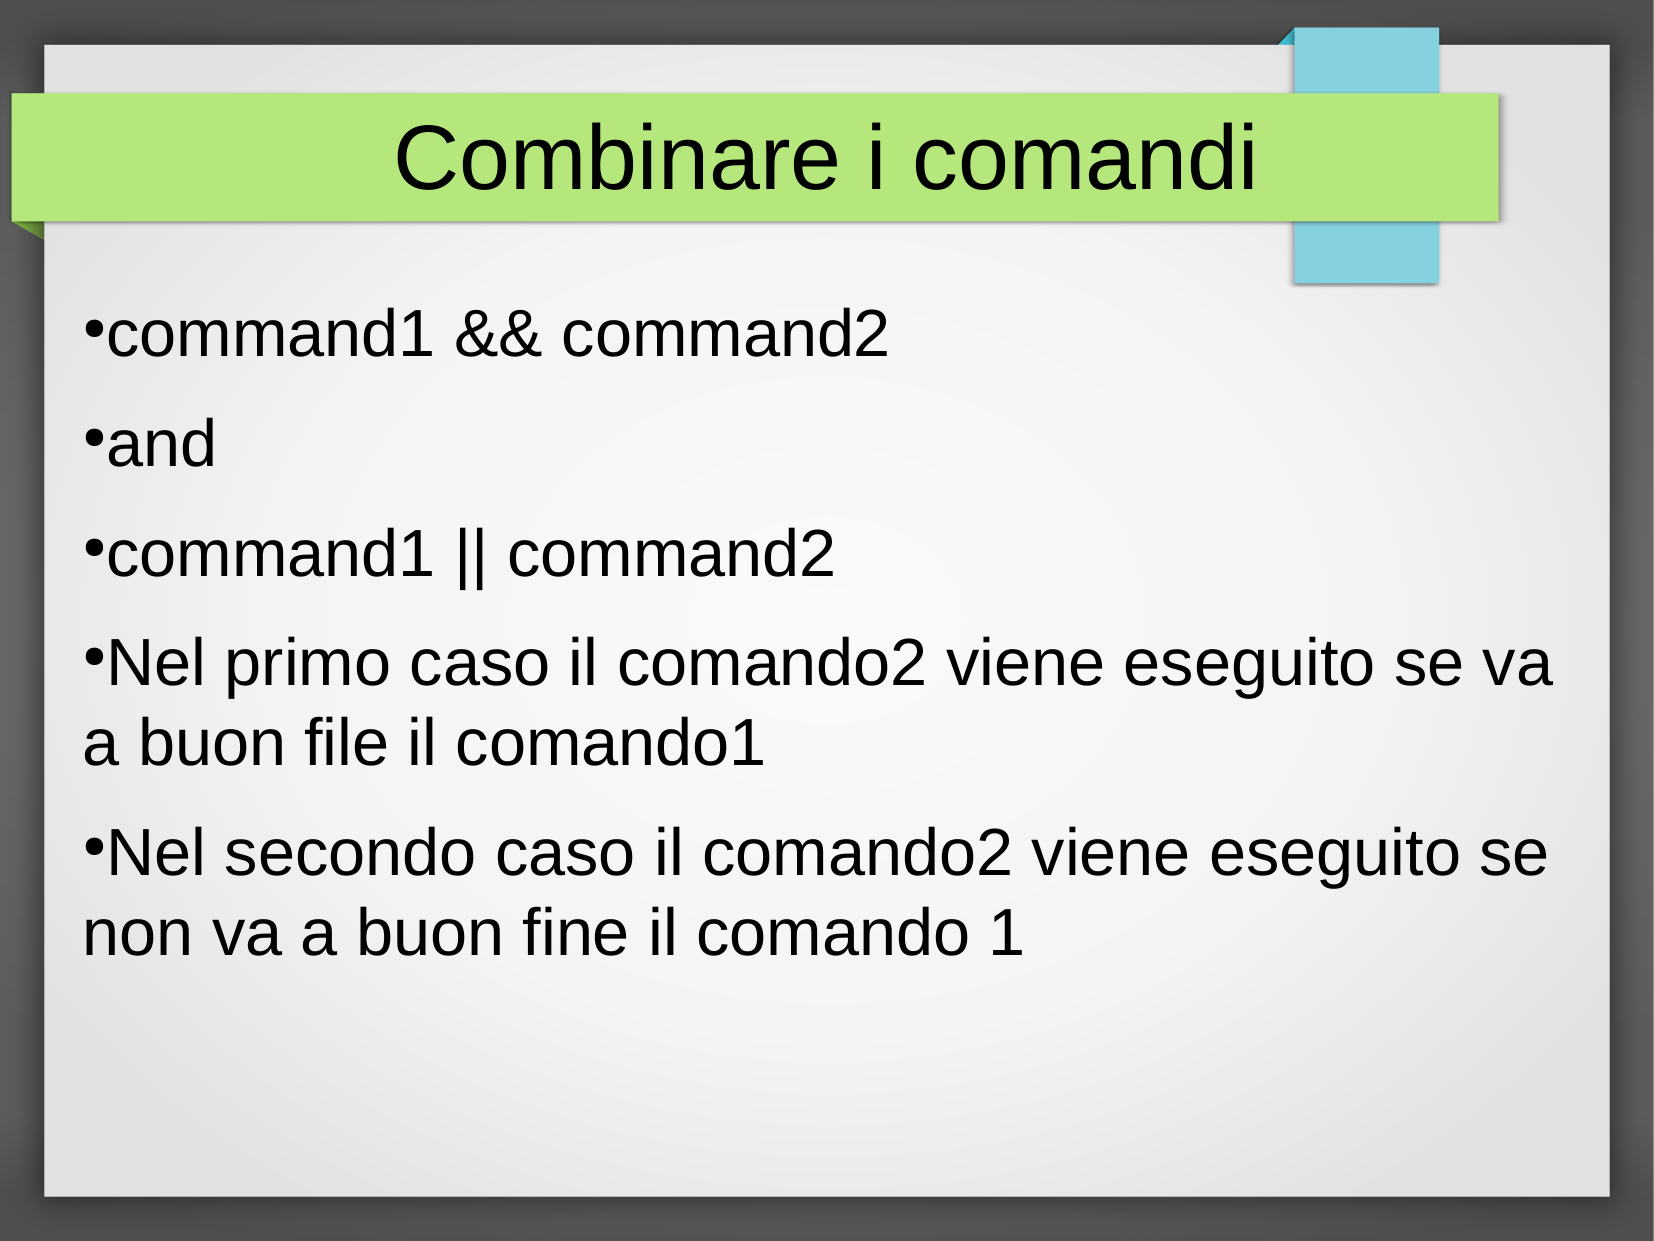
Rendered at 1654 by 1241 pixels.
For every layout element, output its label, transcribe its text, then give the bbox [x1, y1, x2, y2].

title Combinare i comandi [82, 49, 1571, 257]
picture [0, 0, 1654, 1241]
list command1 && command2 and command1 || command2 Nel primo caso il comando2 viene eseguito se va a buon file il comando1 Nel secondo caso il comando2 viene eseguito se non va a buon fine il comando 1 [82, 290, 1571, 1010]
